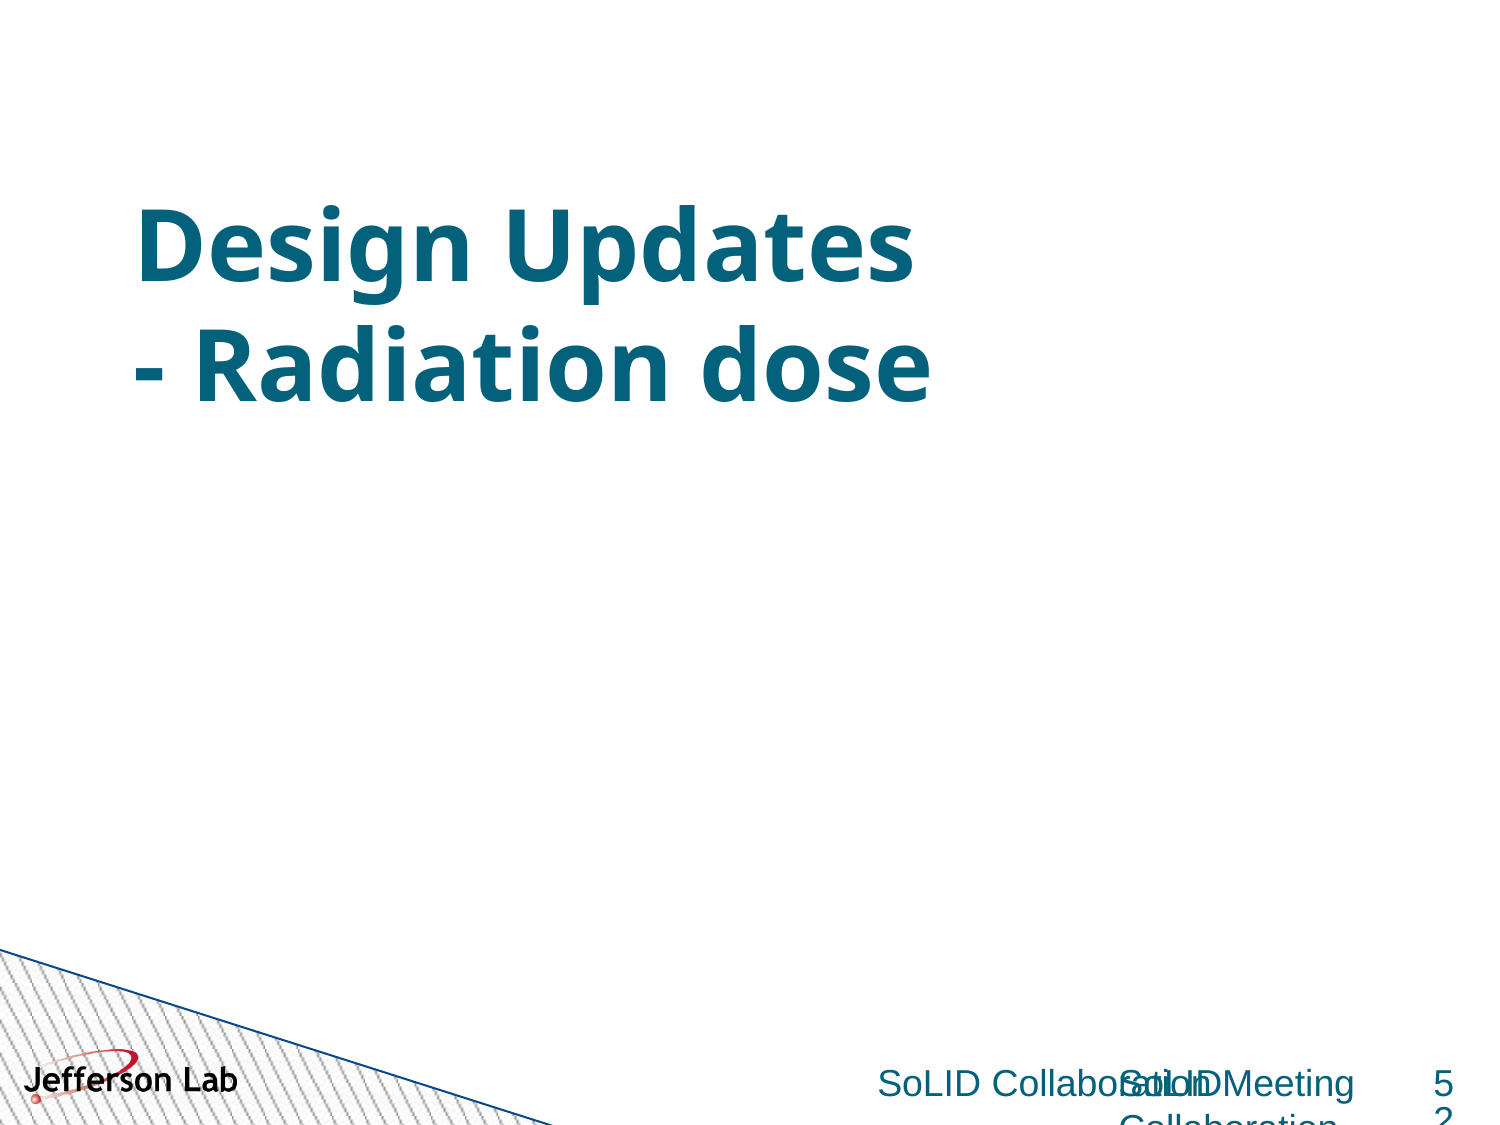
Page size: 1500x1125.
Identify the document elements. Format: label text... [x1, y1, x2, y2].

text_box Design Updates - Radiation dose [118, 173, 1394, 429]
text_box SoLID Collaboration Meeting [1103, 1051, 1419, 1112]
text_box <number> [1418, 1051, 1479, 1111]
picture [0, 952, 543, 1125]
